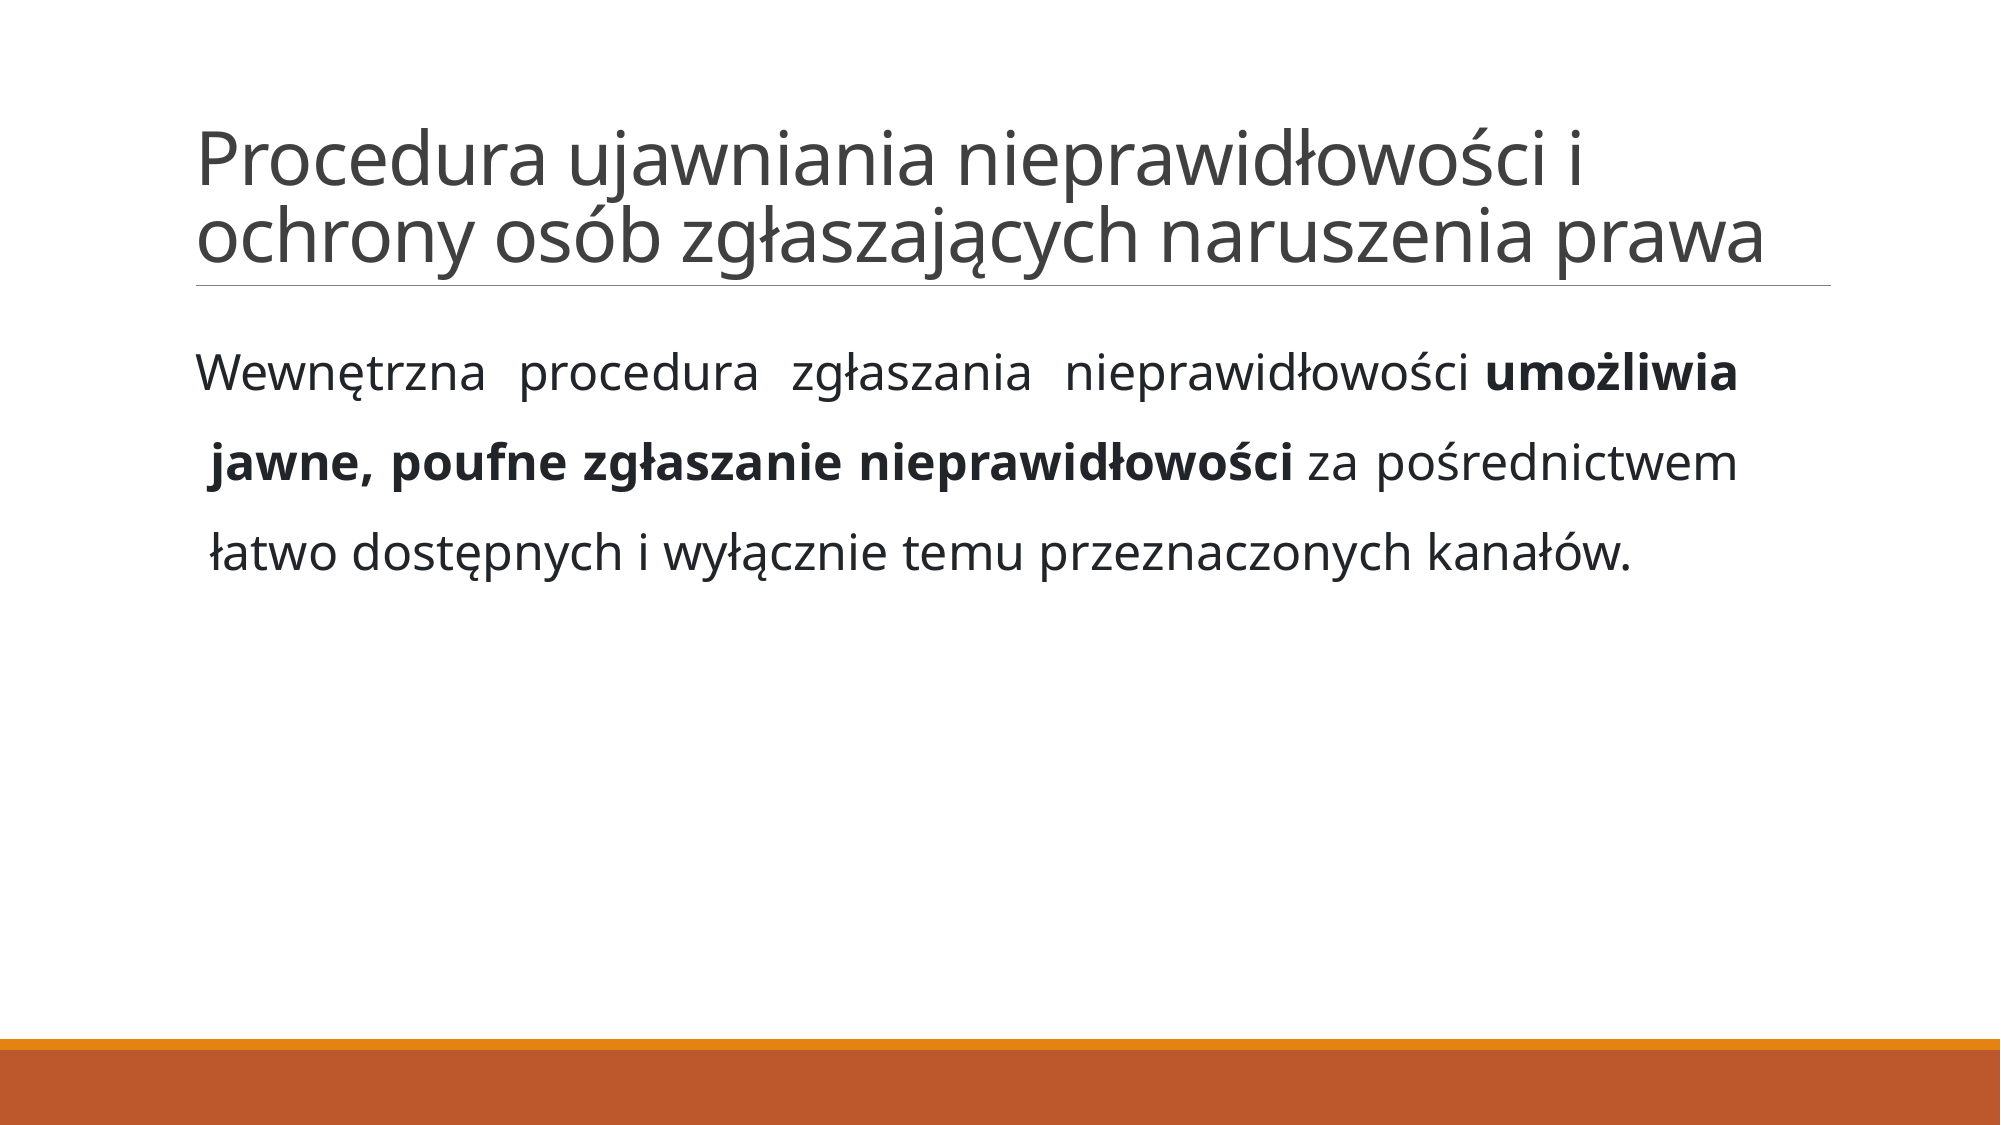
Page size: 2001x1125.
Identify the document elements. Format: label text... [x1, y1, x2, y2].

list Wewnętrzna procedura zgłaszania nieprawidłowości umożliwia jawne, poufne zgłaszanie nieprawidłowości za pośrednictwem łatwo dostępnych i wyłącznie temu przeznaczonych kanałów. [180, 302, 1831, 963]
title Procedura ujawniania nieprawidłowości i ochrony osób zgłaszających naruszenia prawa [180, 47, 1831, 286]
